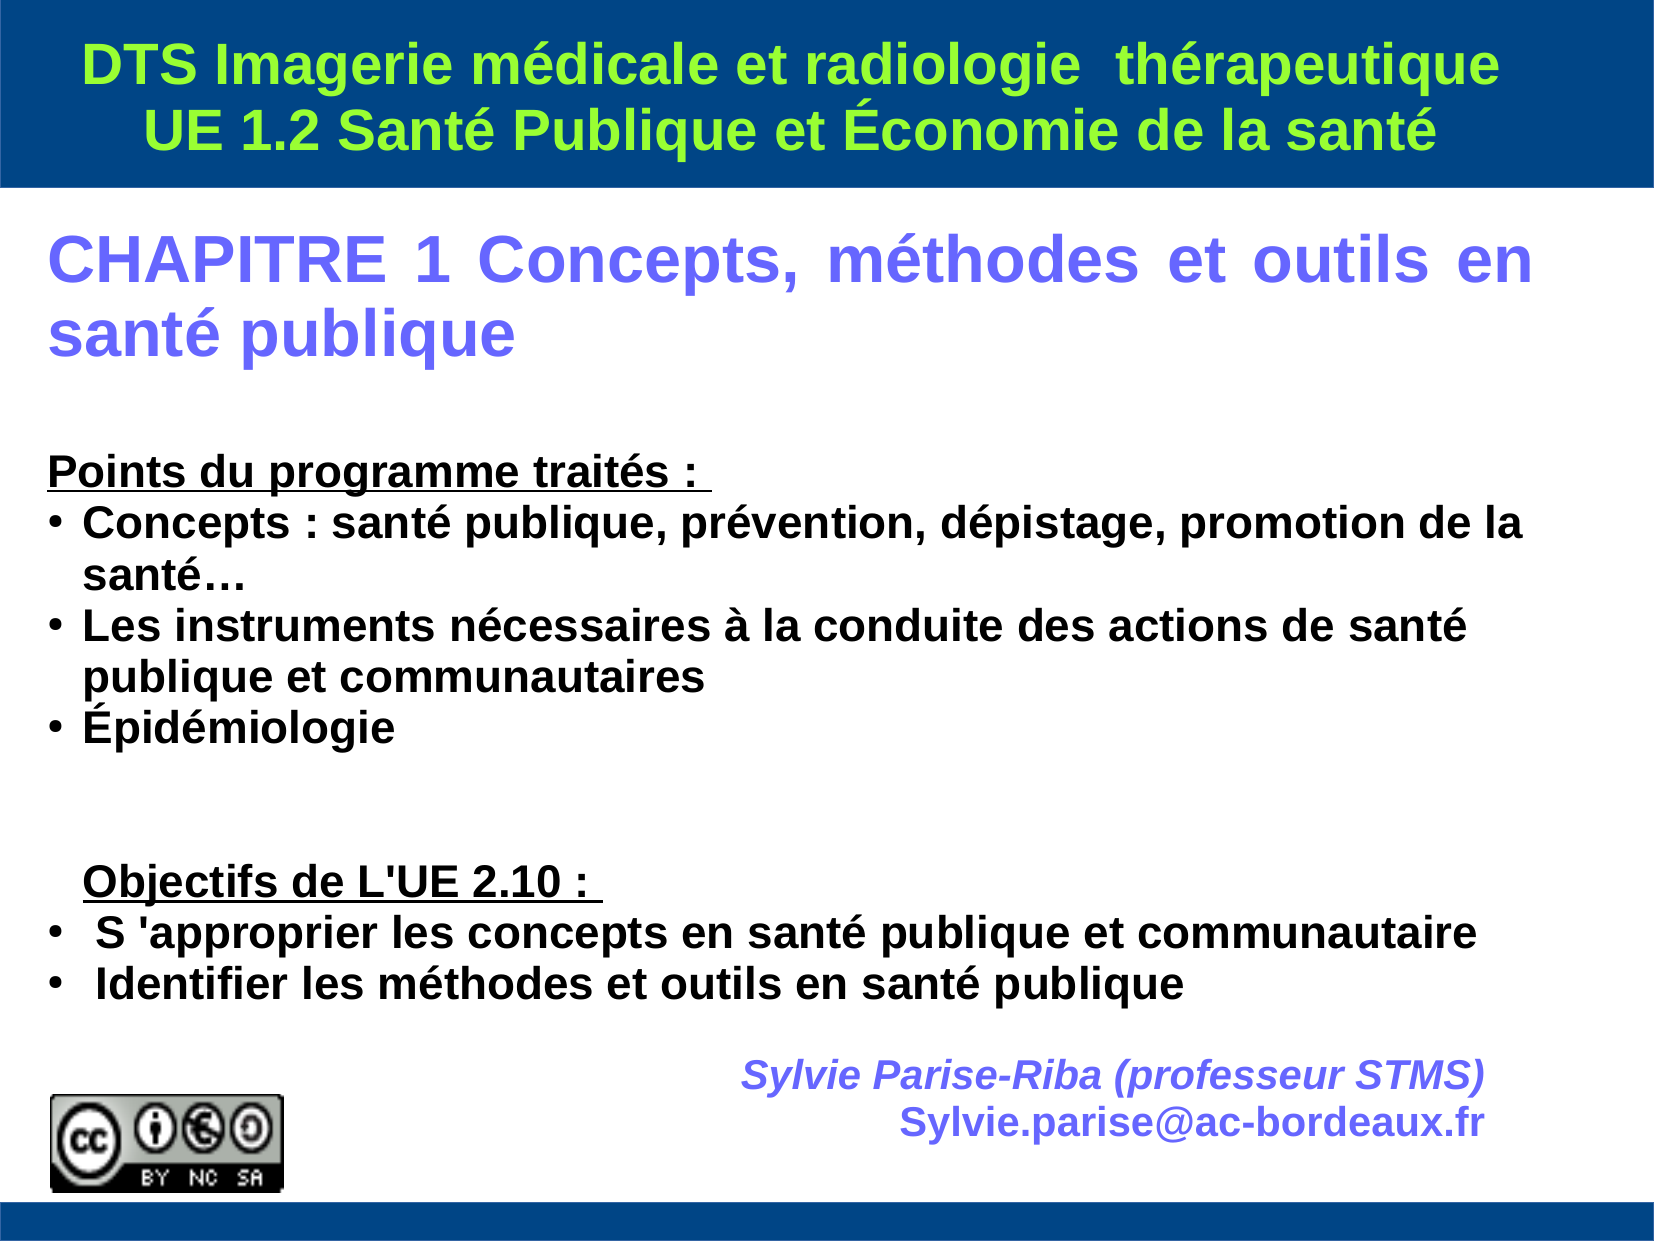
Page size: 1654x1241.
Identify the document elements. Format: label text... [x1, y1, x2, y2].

subtitle CHAPITRE 1 Concepts, méthodes et outils en santé publique Points du programme traités : Concepts : santé publique, prévention, dépistage, promotion de la santé… Les instruments nécessaires à la conduite des actions de santé publique et communautaires Épidémiologie Objectifs de L'UE 2.10 : S 'approprier les concepts en santé publique et communautaire Identifier les méthodes et outils en santé publique [47, 195, 1536, 1087]
text_box Sylvie Parise-Riba (professeur STMS) Sylvie.parise@ac-bordeaux.fr [641, 1044, 1501, 1199]
title DTS Imagerie médicale et radiologie thérapeutique UE 1.2 Santé Publique et Économie de la santé [47, 5, 1536, 189]
picture [50, 1094, 284, 1193]
